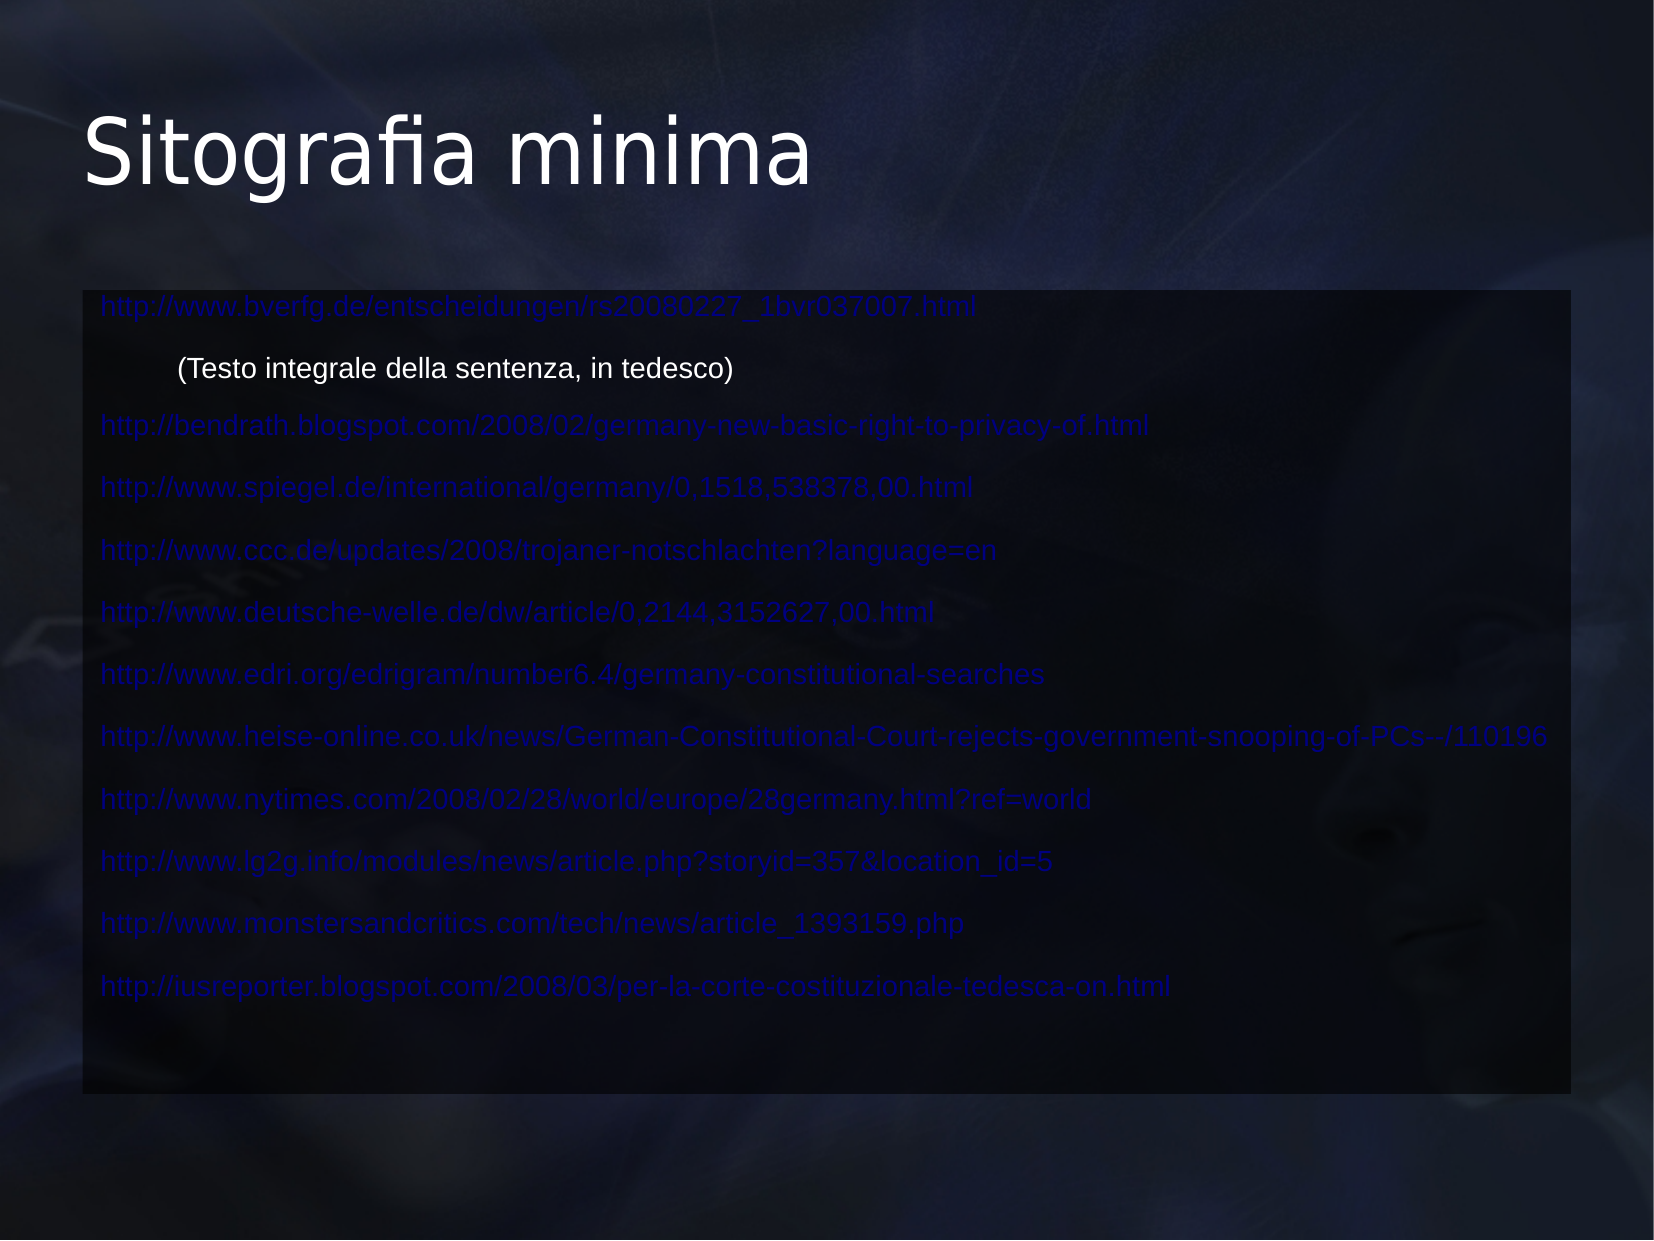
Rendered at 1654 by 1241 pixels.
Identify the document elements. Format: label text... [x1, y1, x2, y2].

list http://www.bverfg.de/entscheidungen/rs20080227_1bvr037007.html (Testo integrale della sentenza, in tedesco) http://bendrath.blogspot.com/2008/02/germany-new-basic-right-to-privacy-of.html http://www.spiegel.de/international/germany/0,1518,538378,00.html http://www.ccc.de/updates/2008/trojaner-notschlachten?language=en http://www.deutsche-welle.de/dw/article/0,2144,3152627,00.html http://www.edri.org/edrigram/number6.4/germany-constitutional-searches http://www.heise-online.co.uk/news/German-Constitutional-Court-rejects-government-snooping-of-PCs--/110196 http://www.nytimes.com/2008/02/28/world/europe/28germany.html?ref=world http://www.lg2g.info/modules/news/article.php?storyid=357&location_id=5 http://www.monstersandcritics.com/tech/news/article_1393159.php http://iusreporter.blogspot.com/2008/03/per-la-corte-costituzionale-tedesca-on.html [82, 290, 1571, 1094]
title Sitografia minima [82, 49, 1571, 257]
picture [0, 0, 1654, 1240]
